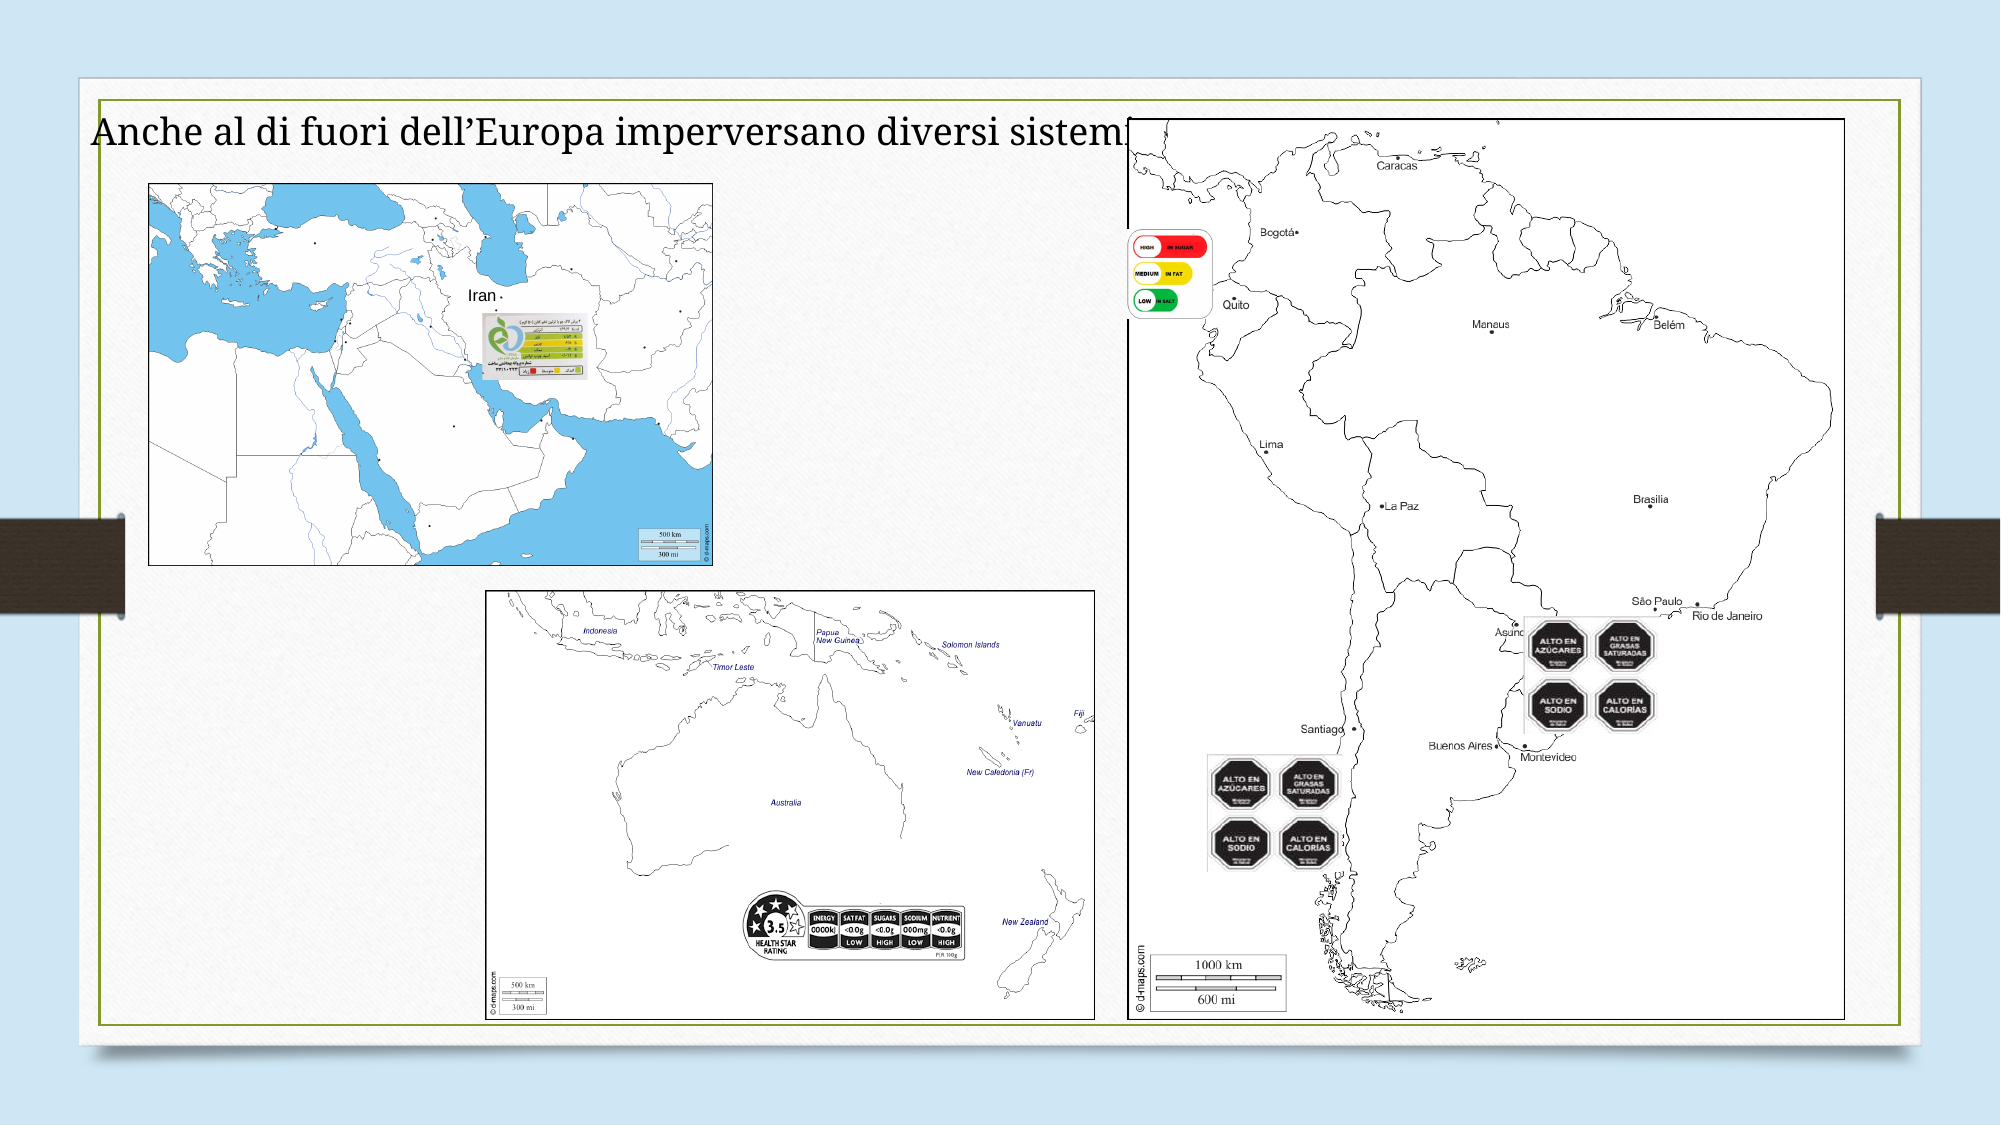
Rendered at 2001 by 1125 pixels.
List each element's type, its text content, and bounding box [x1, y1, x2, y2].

picture [0, 0, 2001, 1125]
text_box Iran [453, 277, 512, 313]
text_box Anche al di fuori dell’Europa imperversano diversi sistemi [75, 100, 1153, 161]
